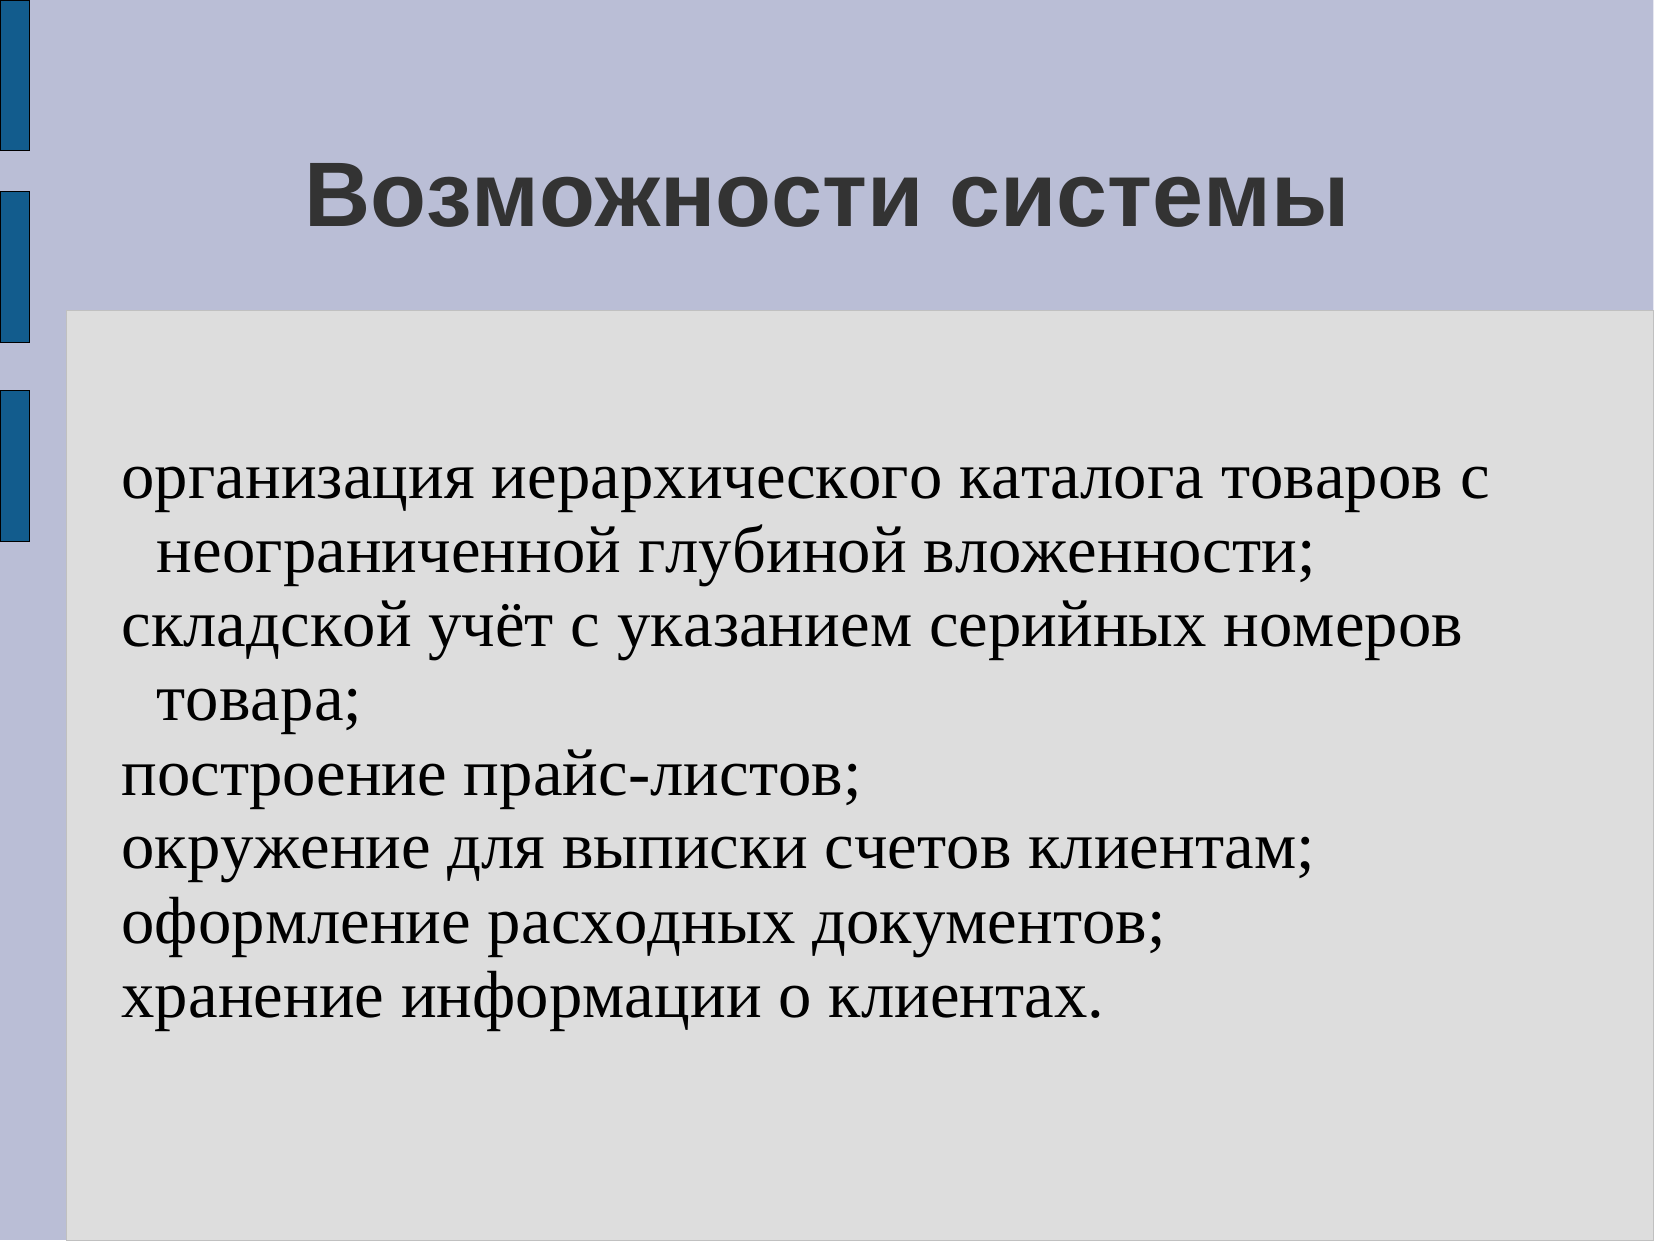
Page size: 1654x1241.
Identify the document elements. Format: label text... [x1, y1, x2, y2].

title Возможности системы [121, 91, 1534, 299]
subtitle организация иерархического каталога товаров с неограниченной глубиной вложенности; складской учёт с указанием серийных номеров товара; построение прайс-листов; окружение для выписки счетов клиентам; оформление расходных документов; хранение информации о клиентах. [121, 344, 1534, 1127]
